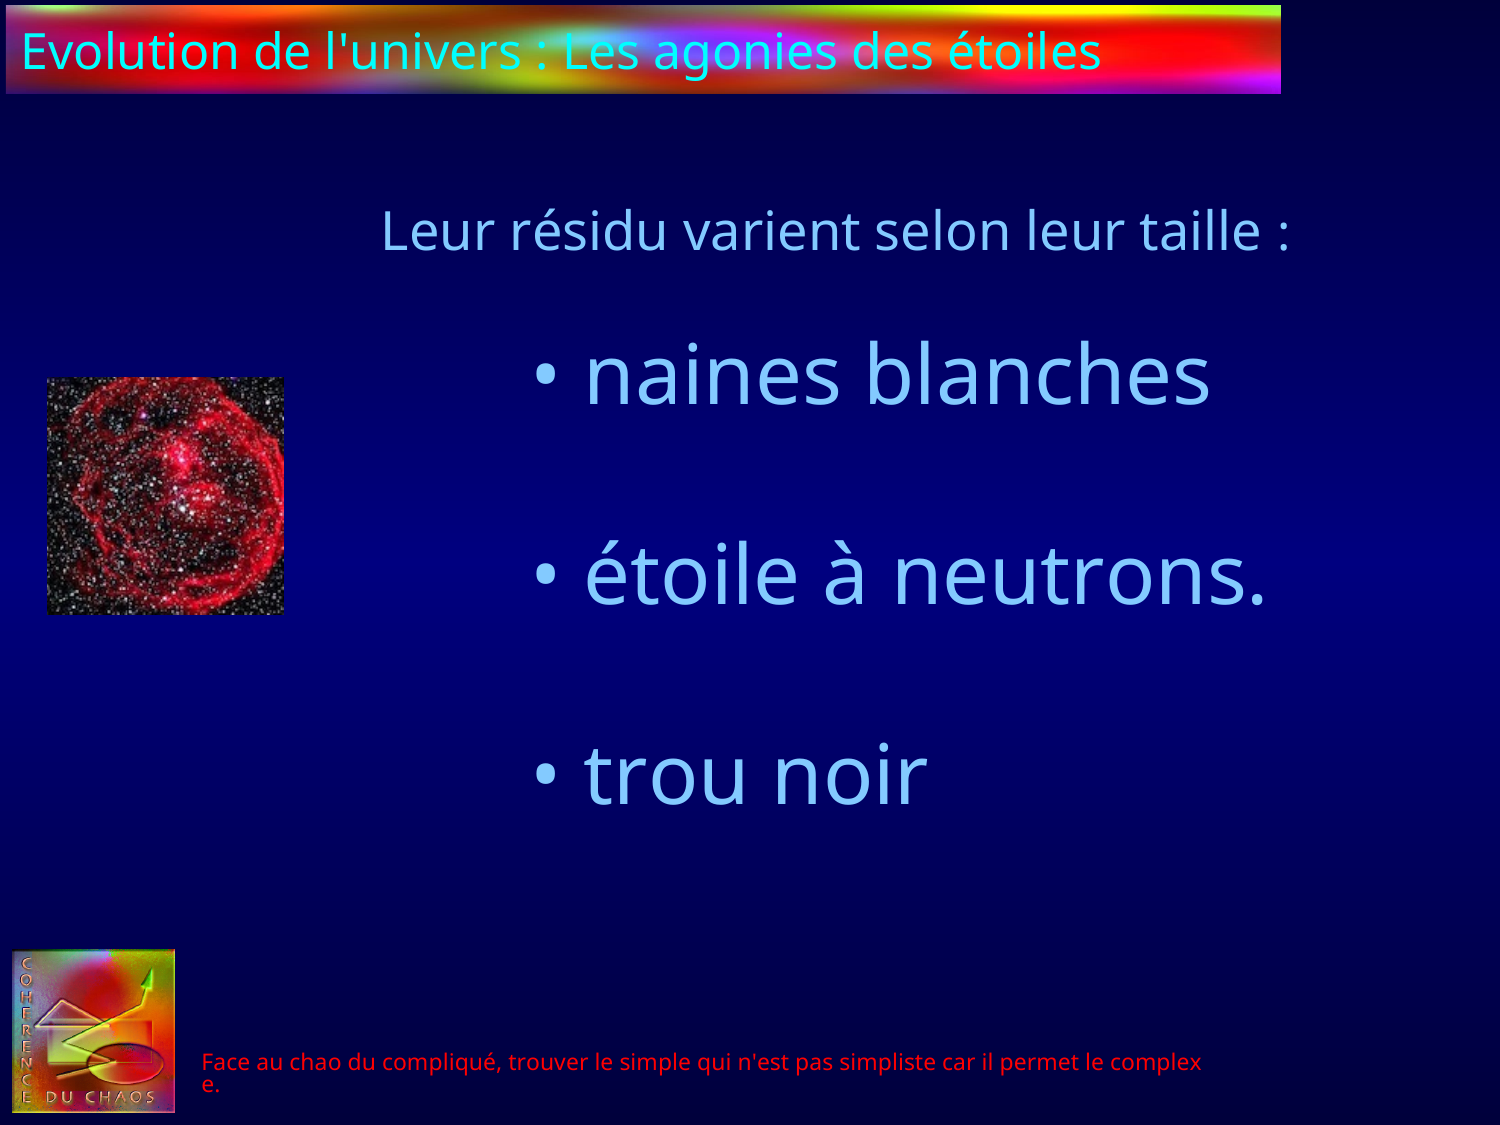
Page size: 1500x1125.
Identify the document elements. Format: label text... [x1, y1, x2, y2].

text_box Leur résidu varient selon leur taille : • naines blanches • étoile à neutrons. • trou noir [366, 188, 1312, 889]
picture [47, 377, 284, 615]
picture [12, 949, 175, 1113]
title Evolution de l'univers : Les agonies des étoiles [5, 5, 1281, 94]
